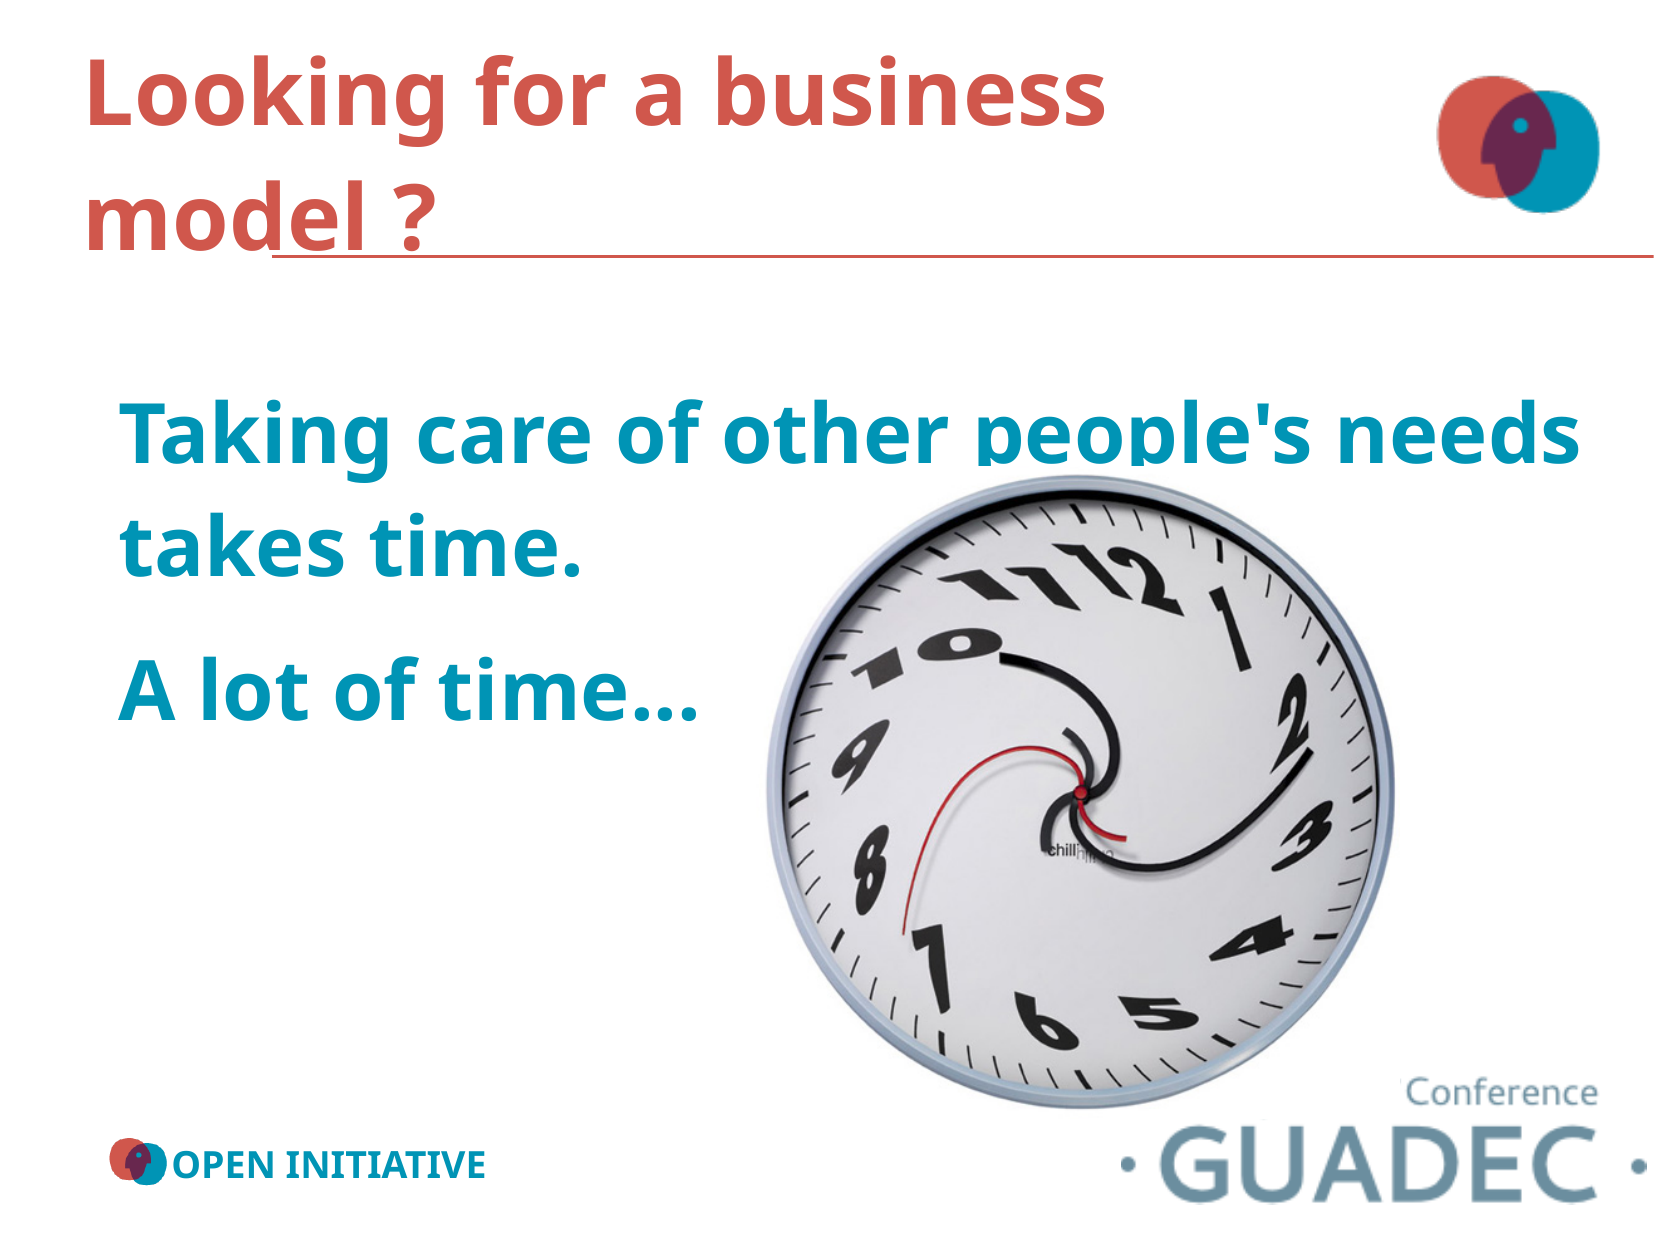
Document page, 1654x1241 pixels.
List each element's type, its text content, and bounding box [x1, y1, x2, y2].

picture [747, 466, 1647, 1205]
picture [1453, 59, 1611, 236]
list Taking care of other people's needs takes time. A lot of time... [47, 374, 1607, 1193]
title Looking for a business model ? [82, 49, 1453, 257]
